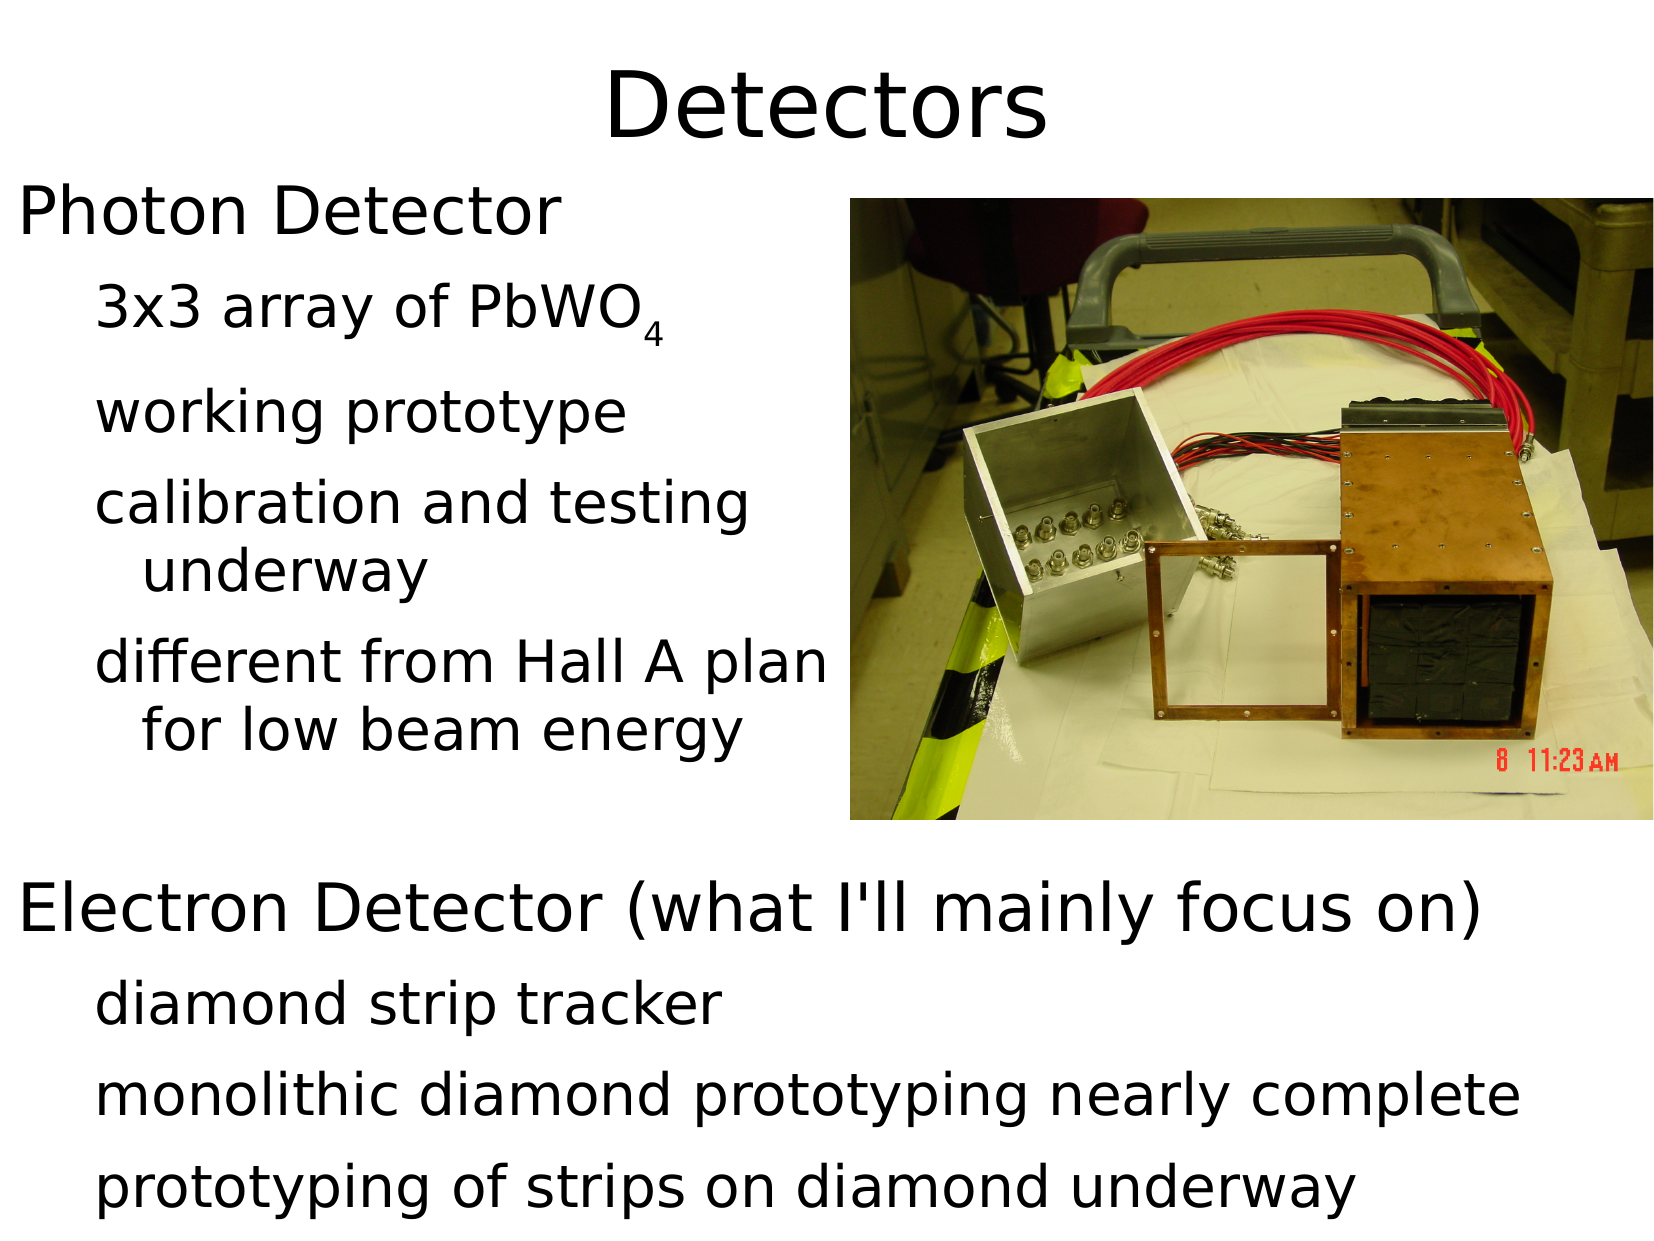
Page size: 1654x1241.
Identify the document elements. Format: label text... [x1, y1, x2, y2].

list Photon Detector 3x3 array of PbWO4 working prototype calibration and testing underway different from Hall A plan for low beam energy [0, 172, 857, 832]
title Detectors [82, 2, 1571, 210]
picture [850, 198, 1654, 820]
list Electron Detector (what I'll mainly focus on) diamond strip tracker monolithic diamond prototyping nearly complete prototyping of strips on diamond underway [0, 868, 1654, 1221]
